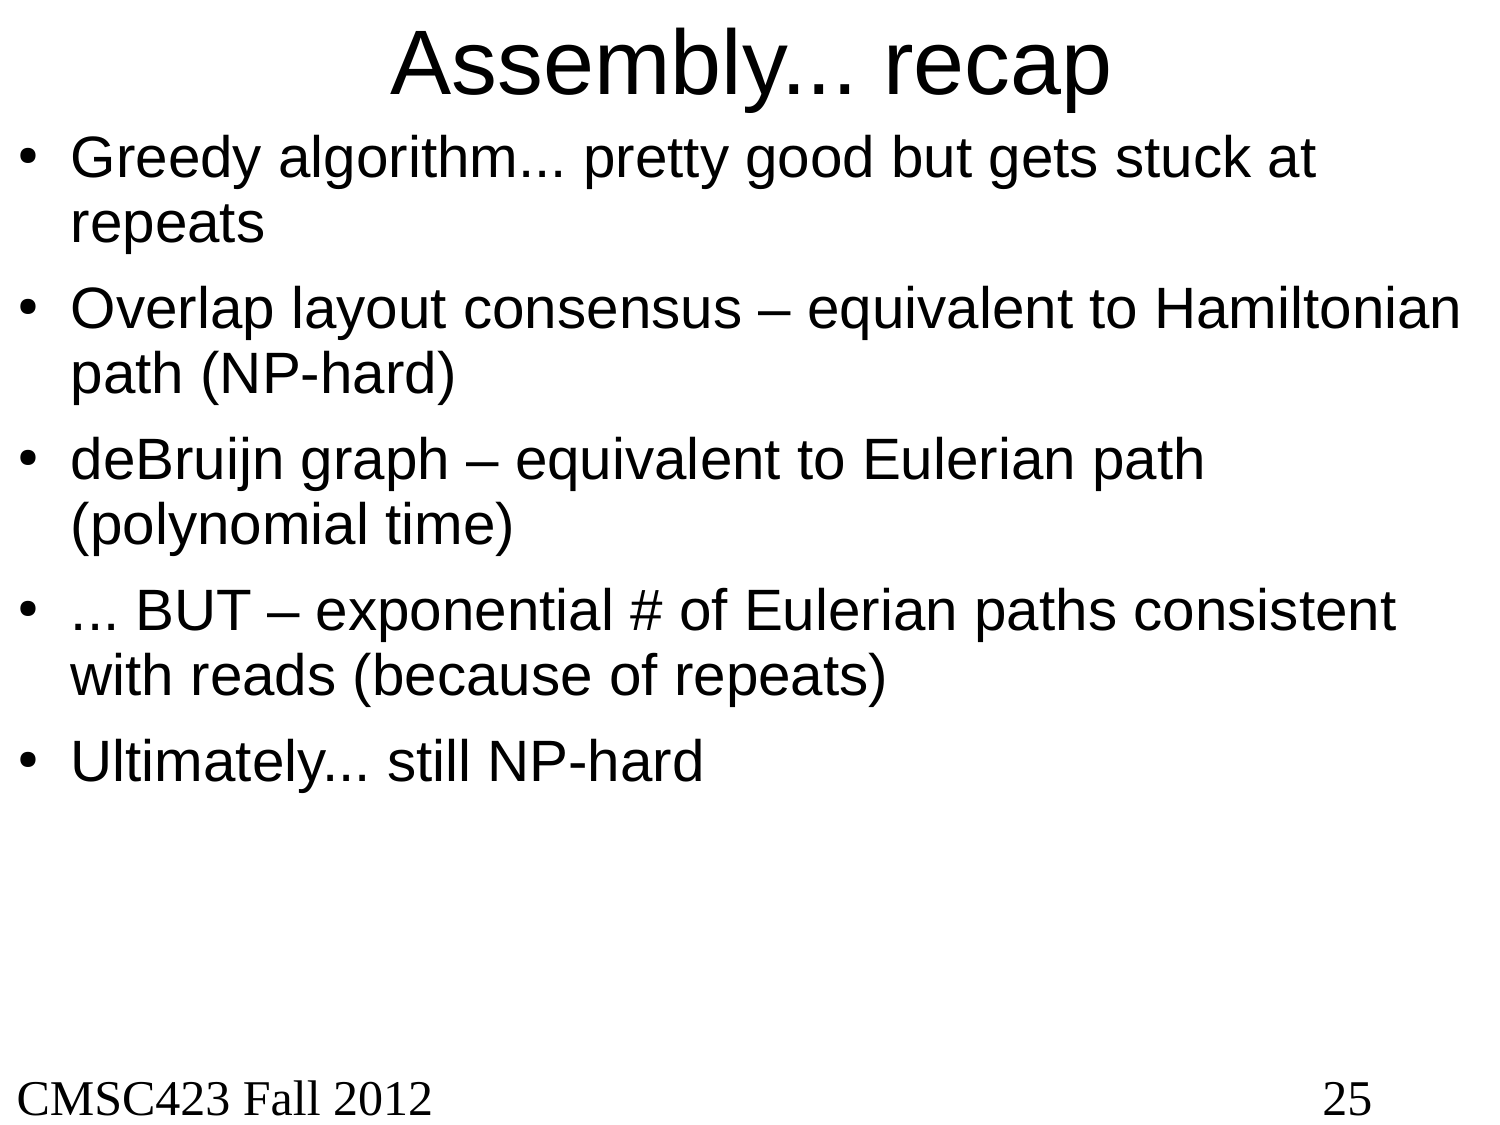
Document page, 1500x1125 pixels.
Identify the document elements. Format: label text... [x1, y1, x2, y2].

title Assembly... recap [19, 9, 1485, 116]
list Greedy algorithm... pretty good but gets stuck at repeats Overlap layout consensus – equivalent to Hamiltonian path (NP-hard) deBruijn graph – equivalent to Eulerian path (polynomial time) ... BUT – exponential # of Eulerian paths consistent with reads (because of repeats) Ultimately... still NP-hard [0, 124, 1497, 1111]
